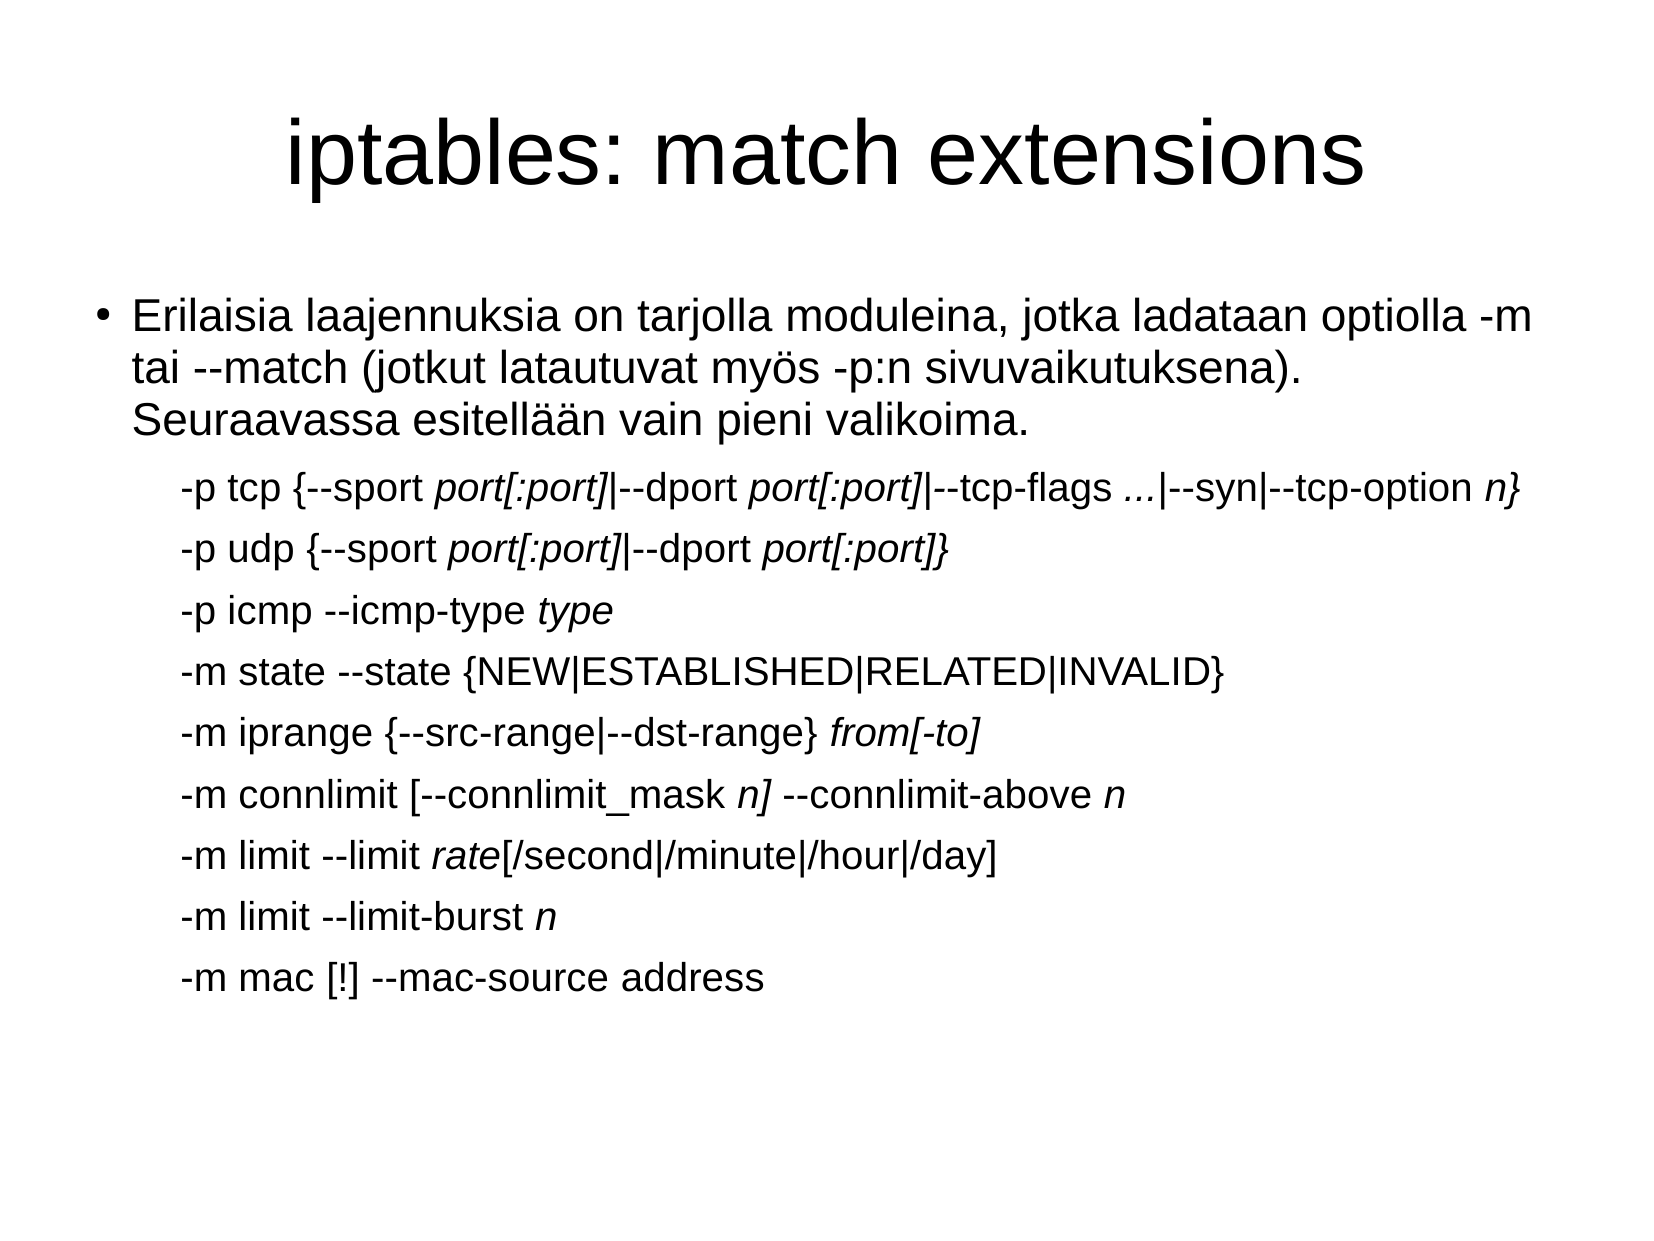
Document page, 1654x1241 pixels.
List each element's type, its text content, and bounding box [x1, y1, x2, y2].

list Erilaisia laajennuksia on tarjolla moduleina, jotka ladataan optiolla -m tai --match (jotkut latautuvat myös -p:n sivuvaikutuksena). Seuraavassa esitellään vain pieni valikoima. -p tcp {--sport port[:port]|--dport port[:port]|--tcp-flags ...|--syn|--tcp-option n} -p udp {--sport port[:port]|--dport port[:port]} -p icmp --icmp-type type -m state --state {NEW|ESTABLISHED|RELATED|INVALID} -m iprange {--src-range|--dst-range} from[-to] -m connlimit [--connlimit_mask n] --connlimit-above n -m limit --limit rate[/second|/minute|/hour|/day] -m limit --limit-burst n -m mac [!] --mac-source address [82, 290, 1571, 1010]
title iptables: match extensions [82, 49, 1571, 257]
